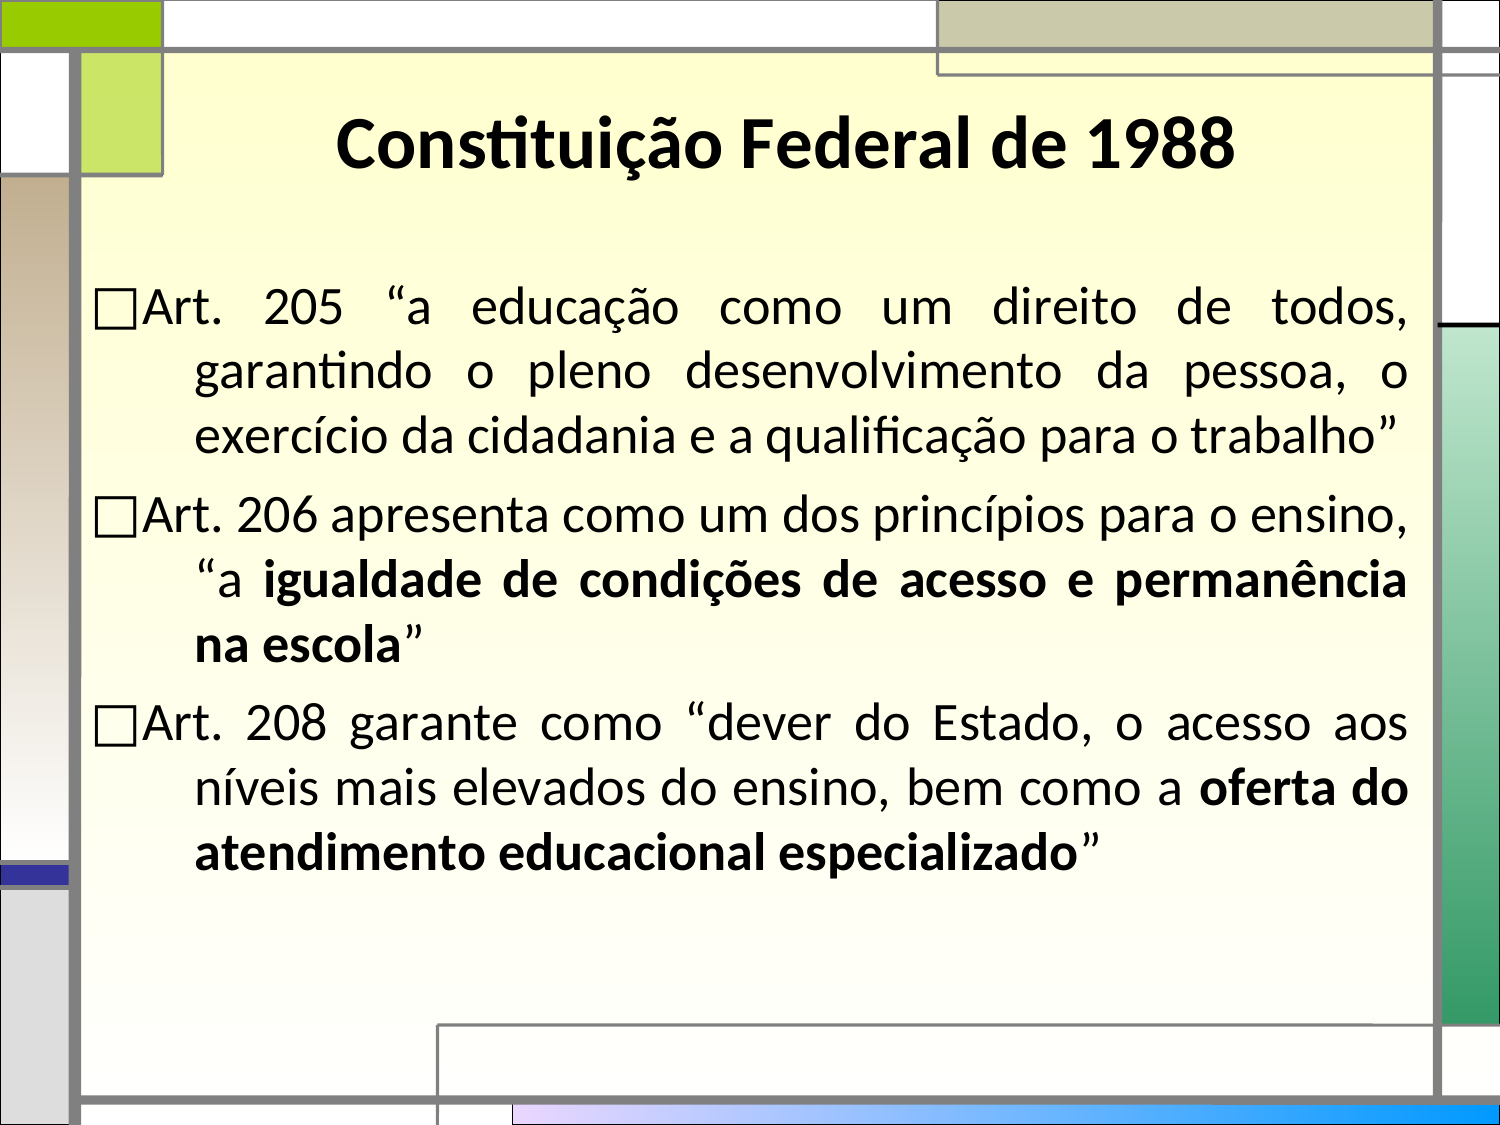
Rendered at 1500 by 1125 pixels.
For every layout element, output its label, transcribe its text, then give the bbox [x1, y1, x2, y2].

title Constituição Federal de 1988 [150, 45, 1426, 233]
list Art. 205 “a educação como um direito de todos, garantindo o pleno desenvolvimento da pessoa, o exercício da cidadania e a qualificação para o trabalho” Art. 206 apresenta como um dos princípios para o ensino, “a igualdade de condições de acesso e permanência na escola” Art. 208 garante como “dever do Estado, o acesso aos níveis mais elevados do ensino, bem como a oferta do atendimento educacional especializado” [75, 262, 1426, 1005]
